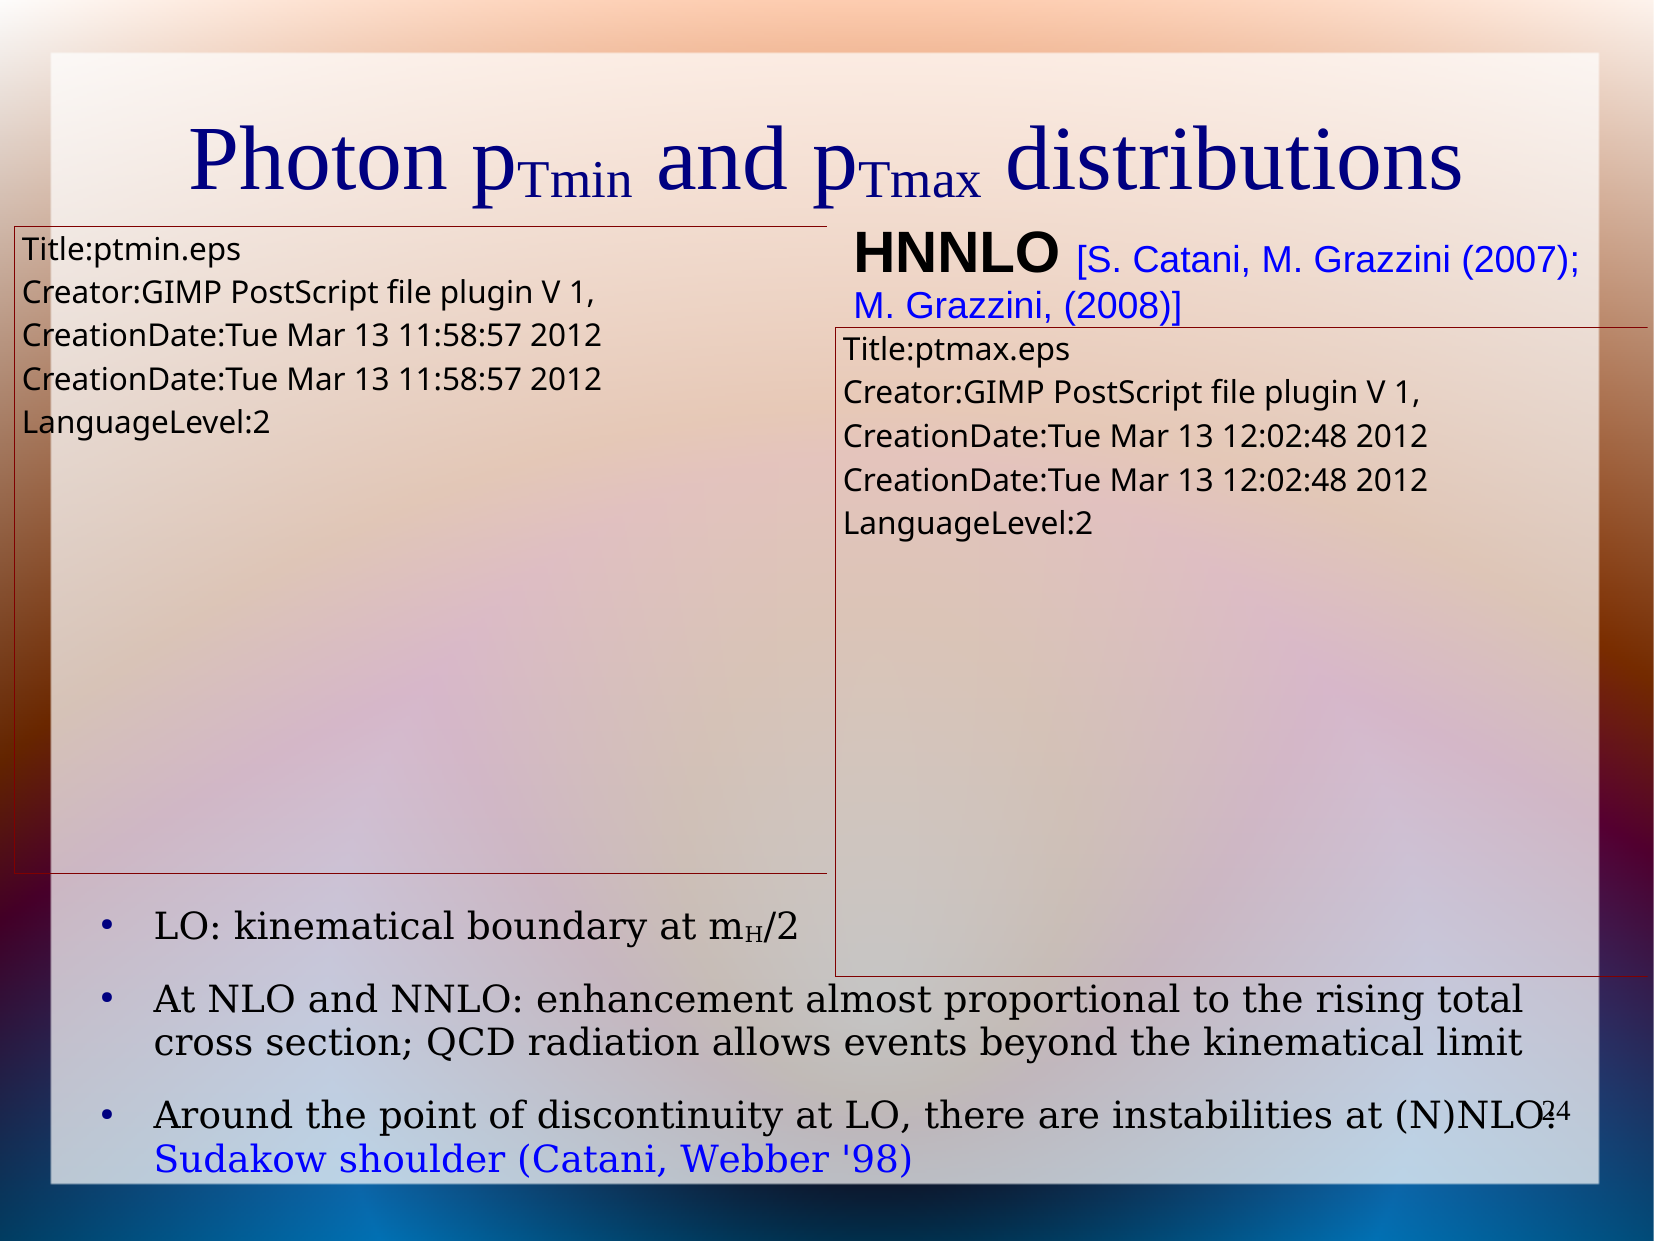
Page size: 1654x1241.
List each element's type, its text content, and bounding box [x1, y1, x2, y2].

picture [0, 0, 1654, 1241]
list LO: kinematical boundary at mH/2 At NLO and NNLO: enhancement almost proportional to the rising total cross section; QCD radiation allows events beyond the kinematical limit Around the point of discontinuity at LO, there are instabilities at (N)NLO: Sudakow shoulder (Catani, Webber '98) [82, 904, 1571, 1211]
text_box HNNLO [S. Catani, M. Grazzini (2007); M. Grazzini, (2008)] [838, 212, 1601, 408]
title Photon pTmin and pTmax distributions [82, 55, 1571, 263]
